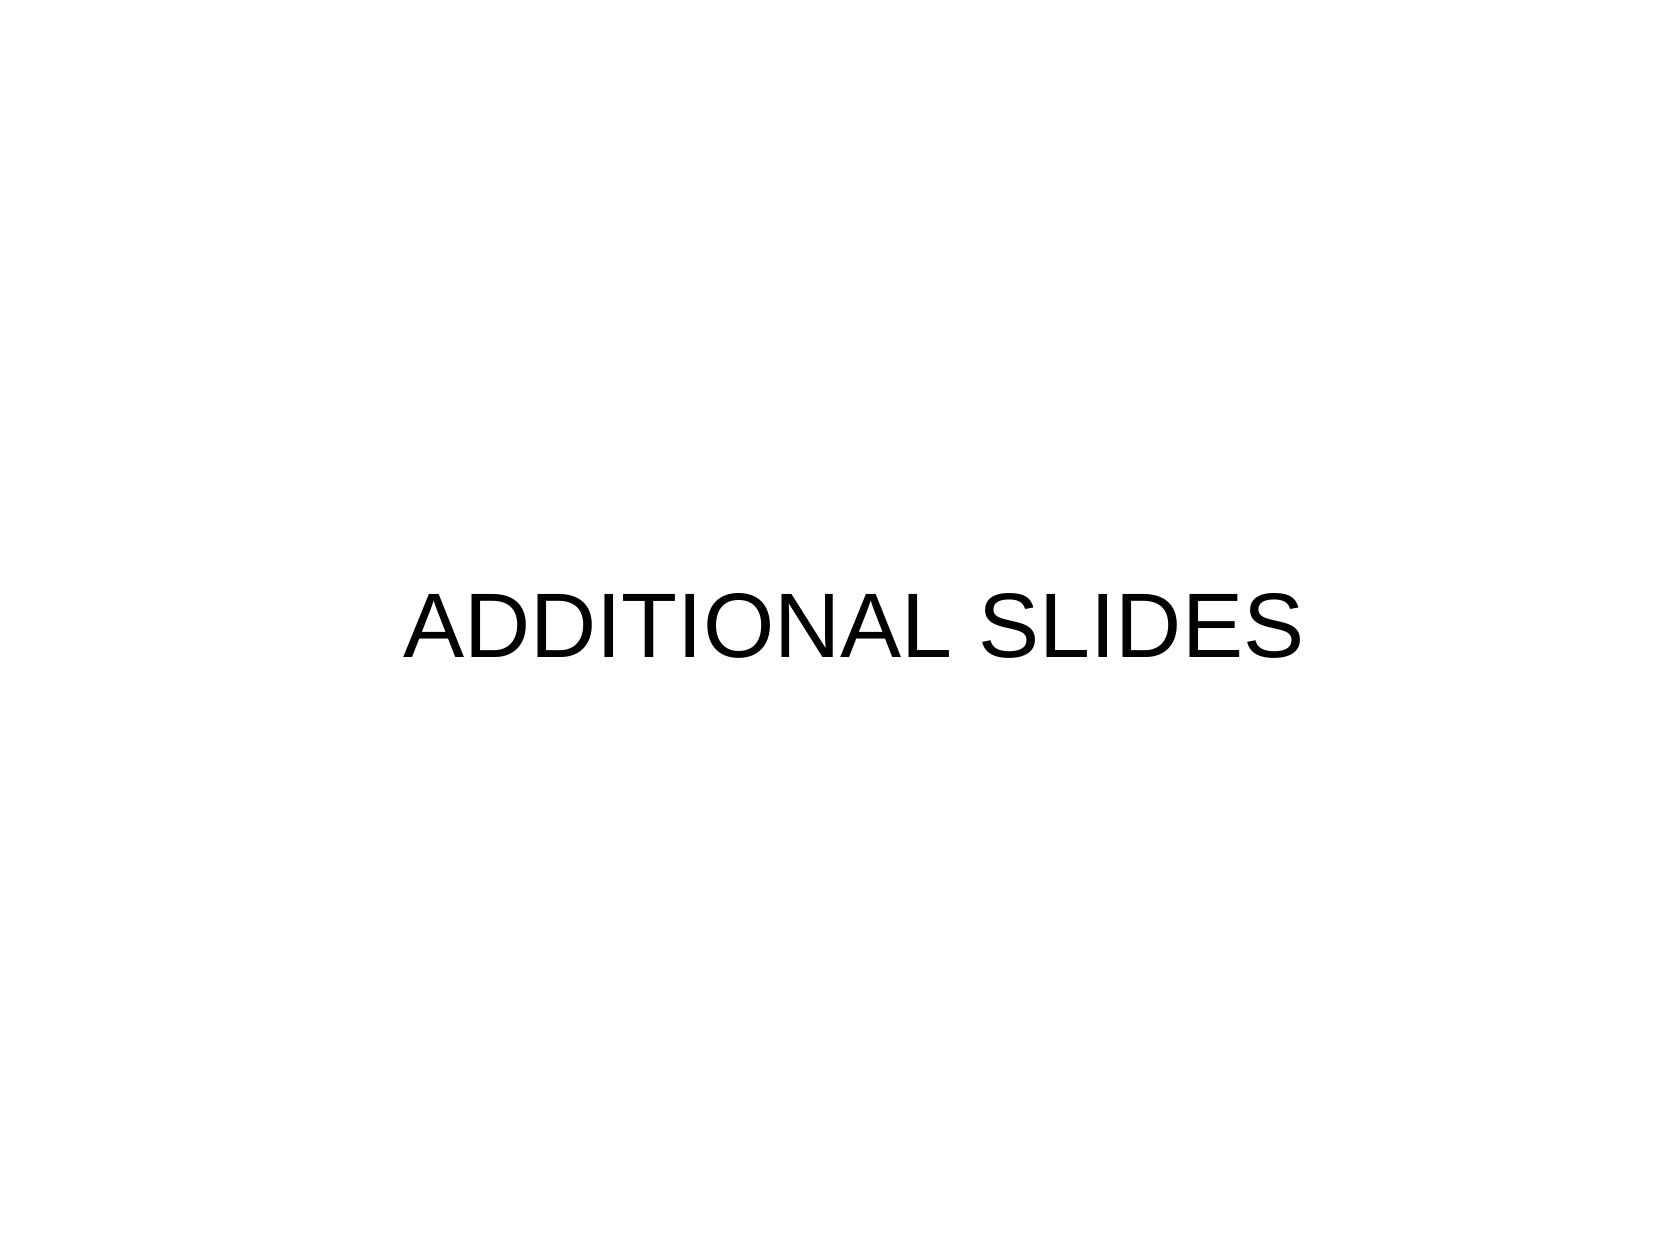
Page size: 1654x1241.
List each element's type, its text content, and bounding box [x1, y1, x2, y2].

title ADDITIONAL SLIDES [112, 525, 1597, 714]
